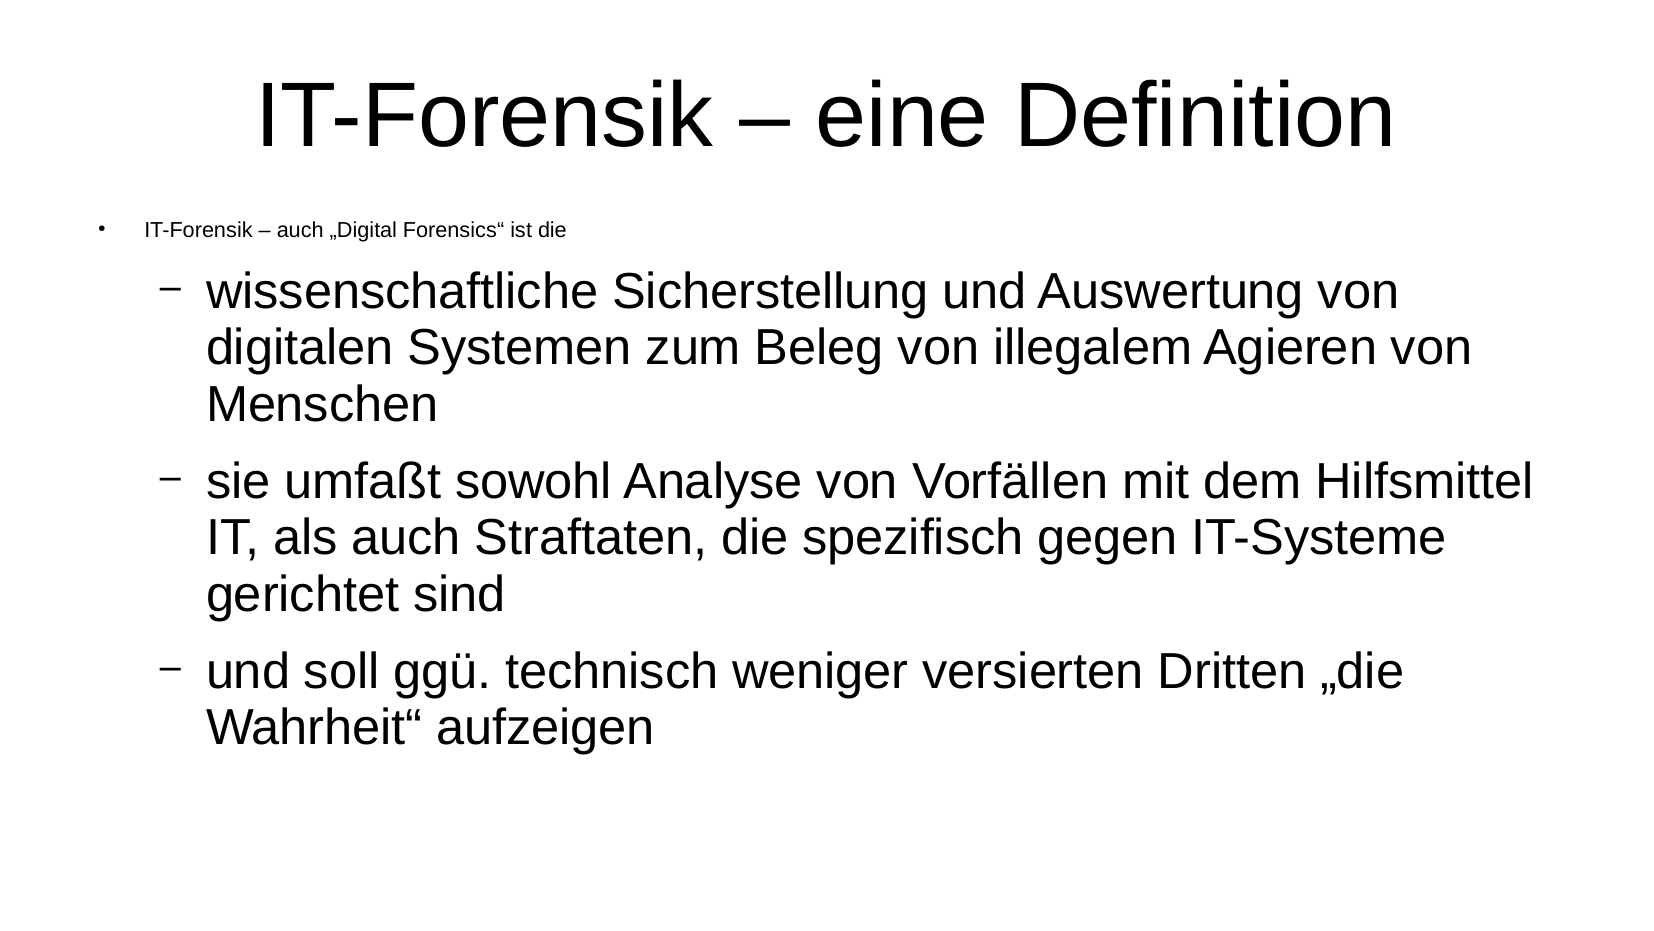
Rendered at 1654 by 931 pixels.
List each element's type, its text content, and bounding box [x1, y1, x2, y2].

title IT-Forensik – eine Definition [82, 37, 1571, 193]
list IT-Forensik – auch „Digital Forensics“ ist die wissenschaftliche Sicherstellung und Auswertung von digitalen Systemen zum Beleg von illegalem Agieren von Menschen sie umfaßt sowohl Analyse von Vorfällen mit dem Hilfsmittel IT, als auch Straftaten, die spezifisch gegen IT-Systeme gerichtet sind und soll ggü. technisch weniger versierten Dritten „die Wahrheit“ aufzeigen [82, 217, 1571, 758]
